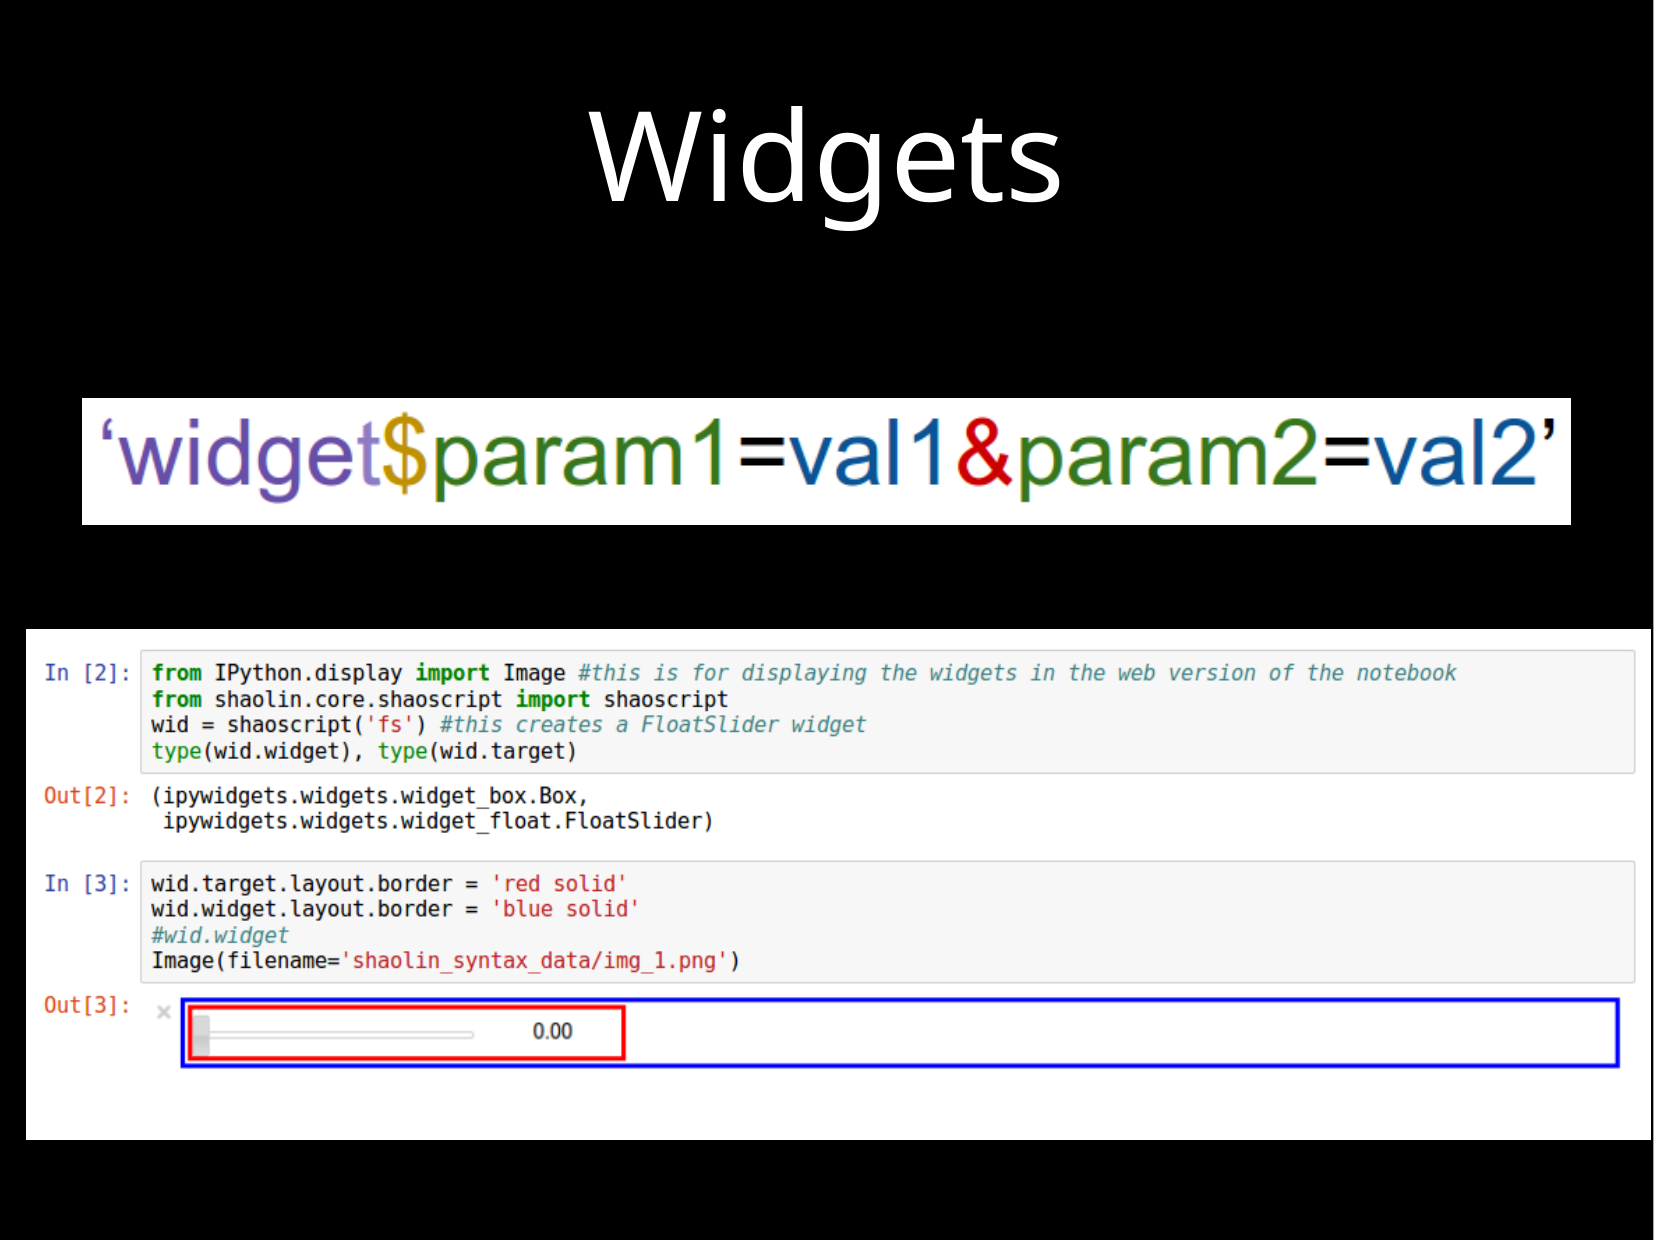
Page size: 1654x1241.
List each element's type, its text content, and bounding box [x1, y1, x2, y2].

picture [26, 629, 1651, 1141]
title Widgets [82, 49, 1571, 257]
picture [82, 398, 1571, 525]
